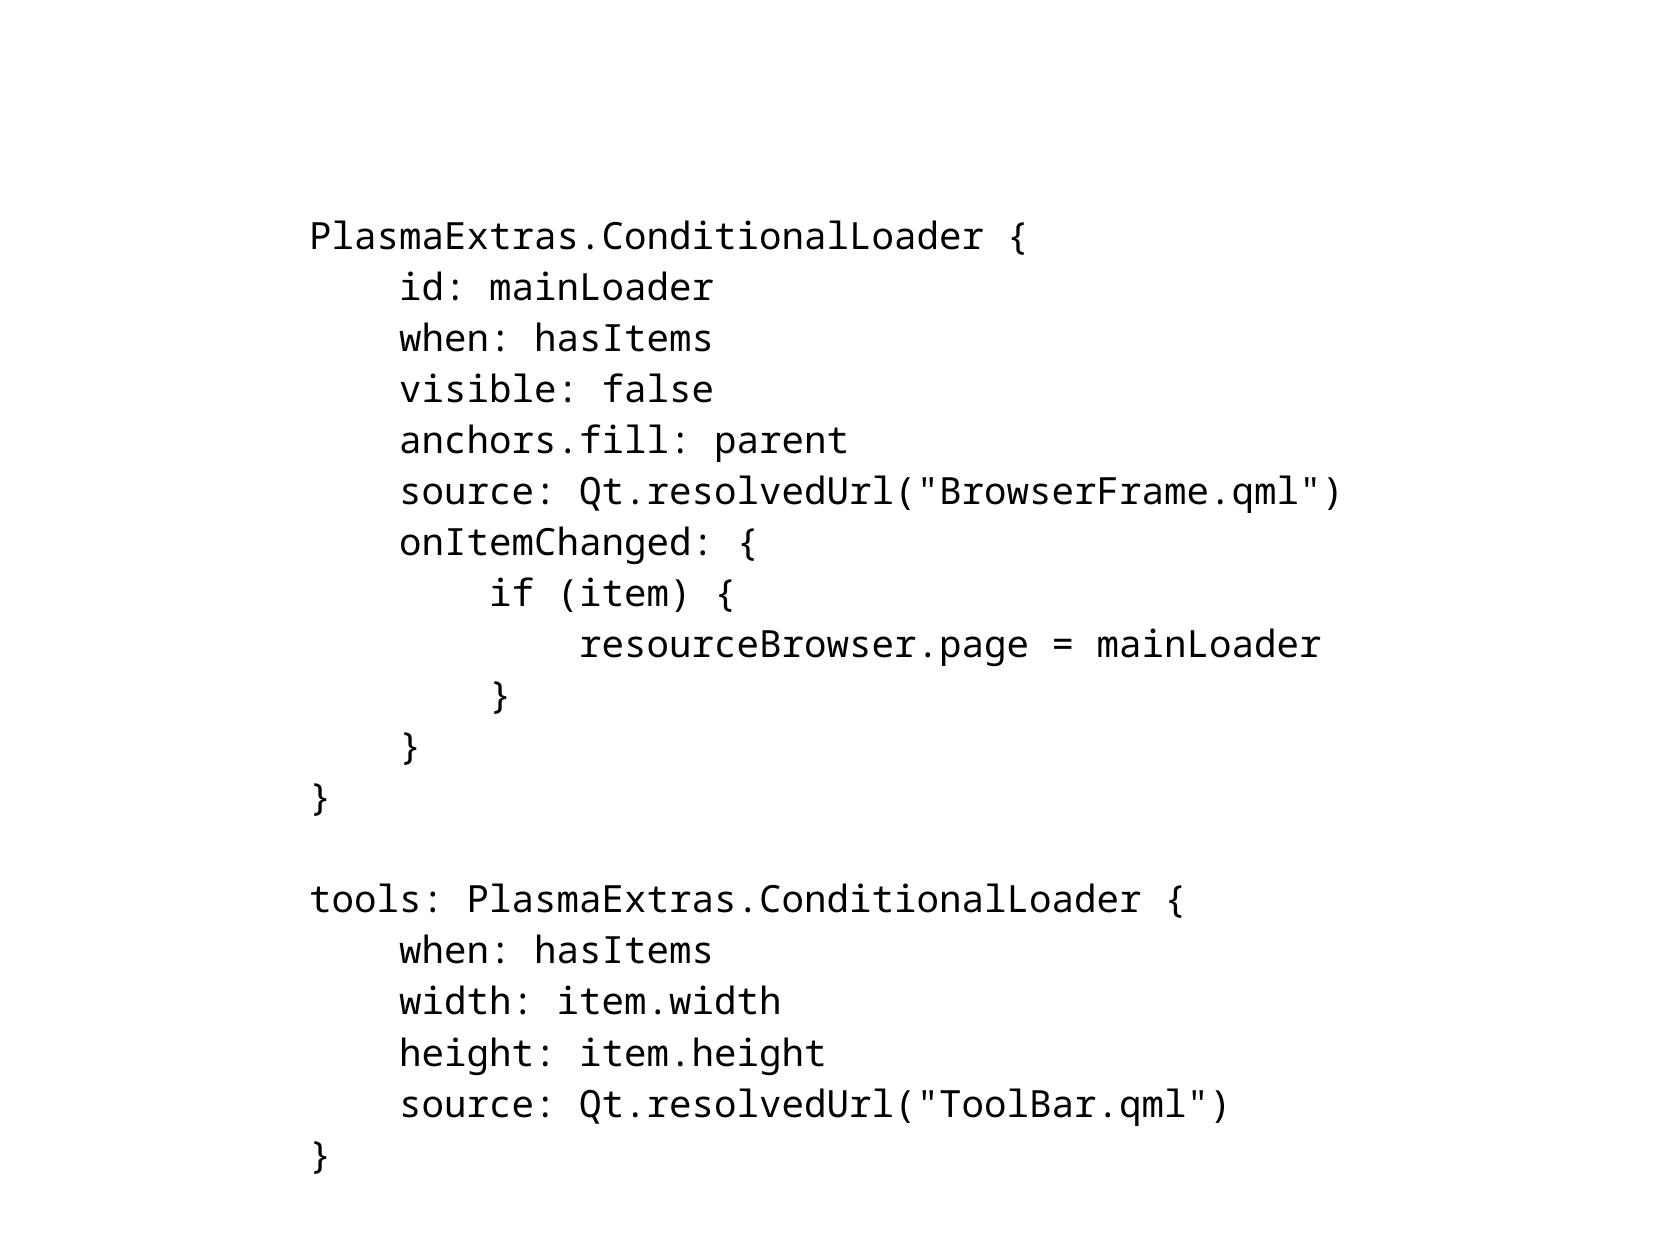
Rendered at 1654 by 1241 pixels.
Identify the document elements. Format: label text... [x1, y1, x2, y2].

text_box PlasmaExtras.ConditionalLoader { id: mainLoader when: hasItems visible: false anchors.fill: parent source: Qt.resolvedUrl("BrowserFrame.qml") onItemChanged: { if (item) { resourceBrowser.page = mainLoader } } } tools: PlasmaExtras.ConditionalLoader { when: hasItems width: item.width height: item.height source: Qt.resolvedUrl("ToolBar.qml") } [294, 202, 1360, 1038]
